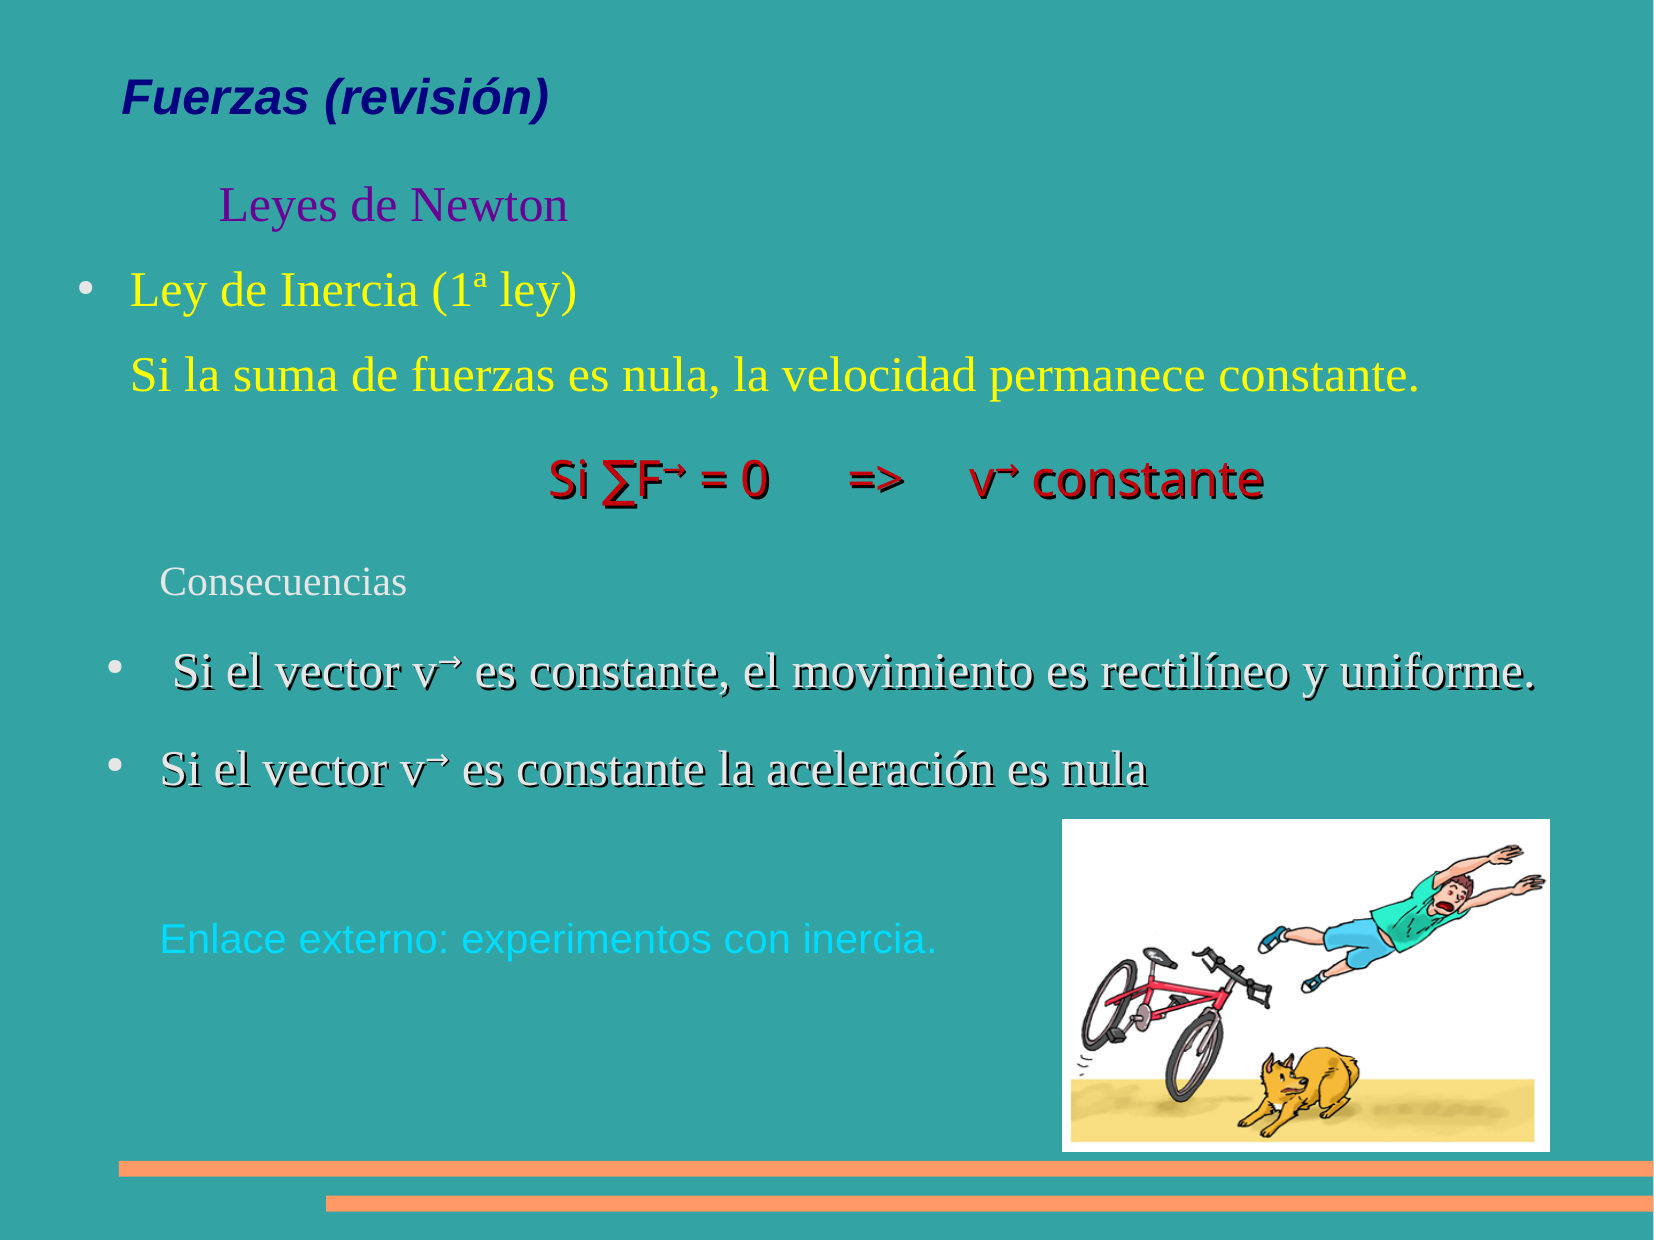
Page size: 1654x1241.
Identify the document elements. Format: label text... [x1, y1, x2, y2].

text_box Si ∑F→ = 0 => v→ constante [354, 442, 1388, 510]
picture [1062, 819, 1550, 1152]
list Enlace externo: experimentos con inercia. [88, 915, 945, 1028]
title Fuerzas (revisión) [121, 46, 650, 148]
list Consecuencias Si el vector v→ es constante, el movimiento es rectilíneo y uniforme. Si el vector v→ es constante la aceleración es nula [88, 558, 1595, 798]
list Ley de Inercia (1ª ley) Si la suma de fuerzas es nula, la velocidad permanece constante. [59, 177, 1625, 432]
